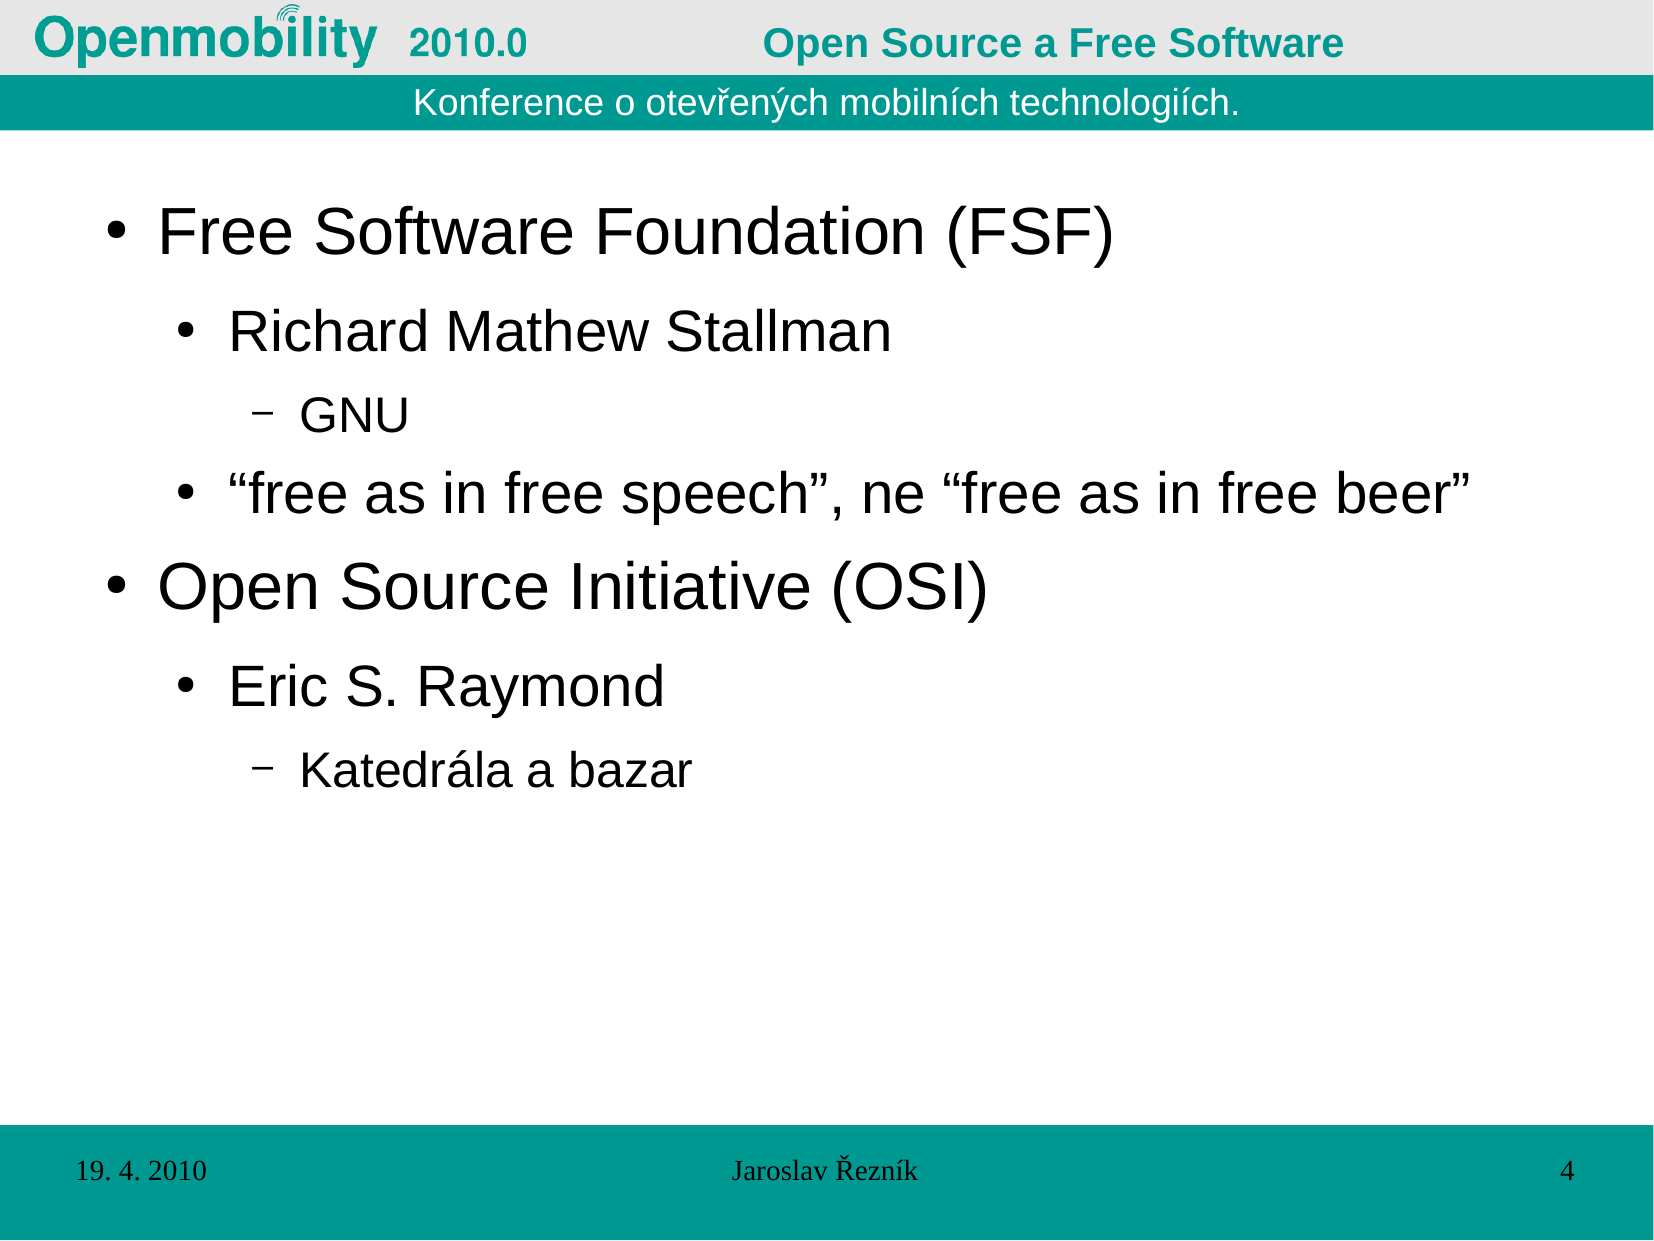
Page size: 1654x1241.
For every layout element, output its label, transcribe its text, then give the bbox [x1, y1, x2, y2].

picture [35, 4, 526, 68]
list Free Software Foundation (FSF) Richard Mathew Stallman GNU “free as in free speech”, ne “free as in free beer” Open Source Initiative (OSI) Eric S. Raymond Katedrála a bazar [86, 194, 1576, 1073]
title Open Source a Free Software [570, 19, 1538, 68]
